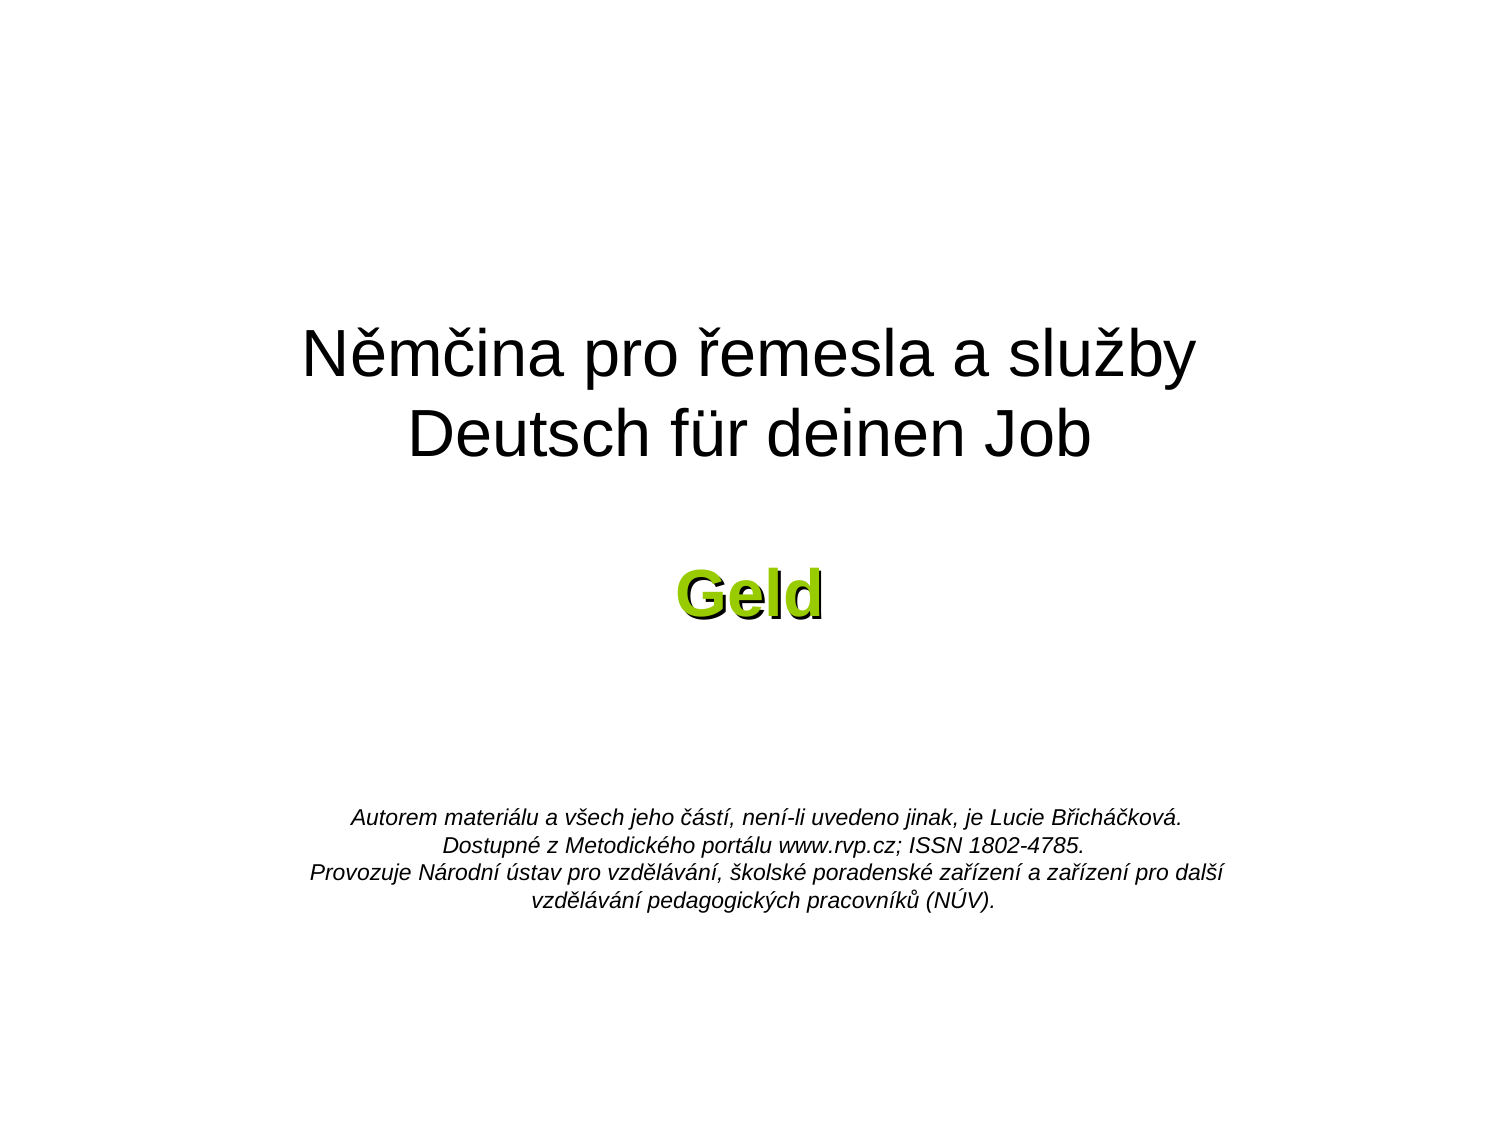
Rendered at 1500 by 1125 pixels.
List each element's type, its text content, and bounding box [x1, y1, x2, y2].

text_box Autorem materiálu a všech jeho částí, není-li uvedeno jinak, je Lucie Břicháčková. Dostupné z Metodického portálu www.rvp.cz; ISSN 1802-4785. Provozuje Národní ústav pro vzdělávání, školské poradenské zařízení a zařízení pro další vzdělávání pedagogických pracovníků (NÚV). [242, 704, 1293, 992]
title Němčina pro řemesla a služby Deutsch für deinen Job Geld [112, 302, 1388, 638]
